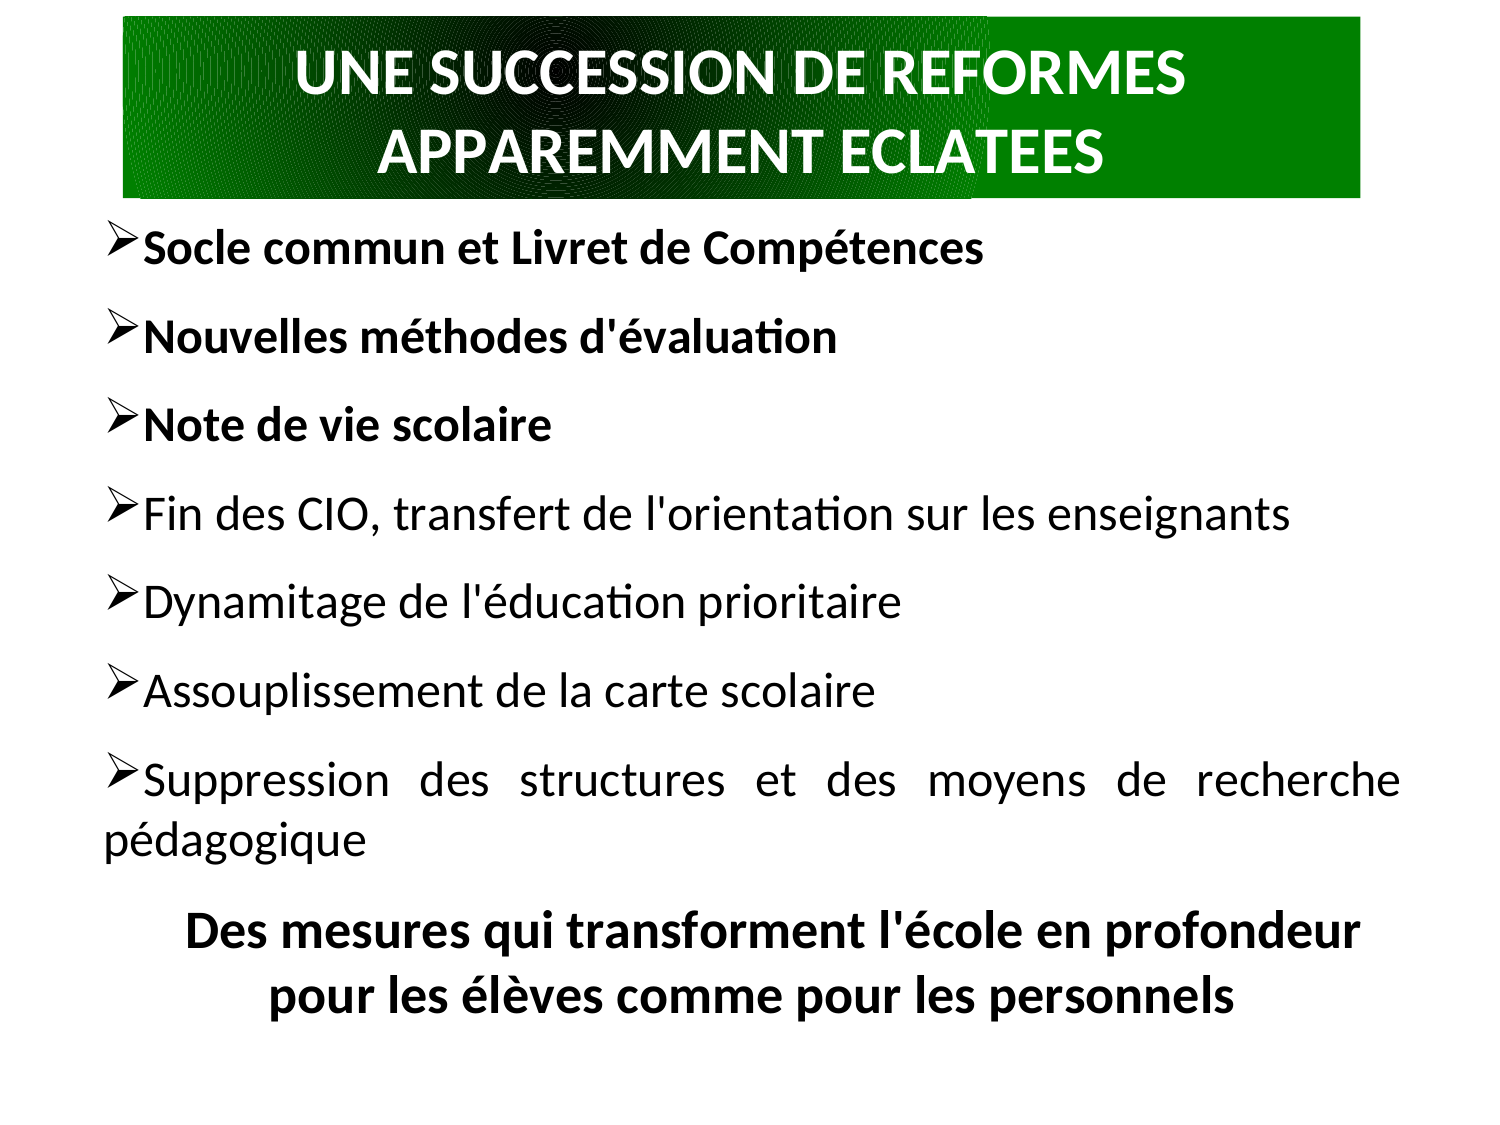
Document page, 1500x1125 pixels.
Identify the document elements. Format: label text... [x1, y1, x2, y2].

title UNE SUCCESSION DE REFORMES APPAREMMENT ECLATEES [122, 16, 1361, 199]
text_box Socle commun et Livret de Compétences Nouvelles méthodes d'évaluation Note de vie scolaire Fin des CIO, transfert de l'orientation sur les enseignants Dynamitage de l'éducation prioritaire Assouplissement de la carte scolaire Suppression des structures et des moyens de recherche pédagogique Des mesures qui transforment l'école en profondeur pour les élèves comme pour les personnels [88, 206, 1418, 1117]
